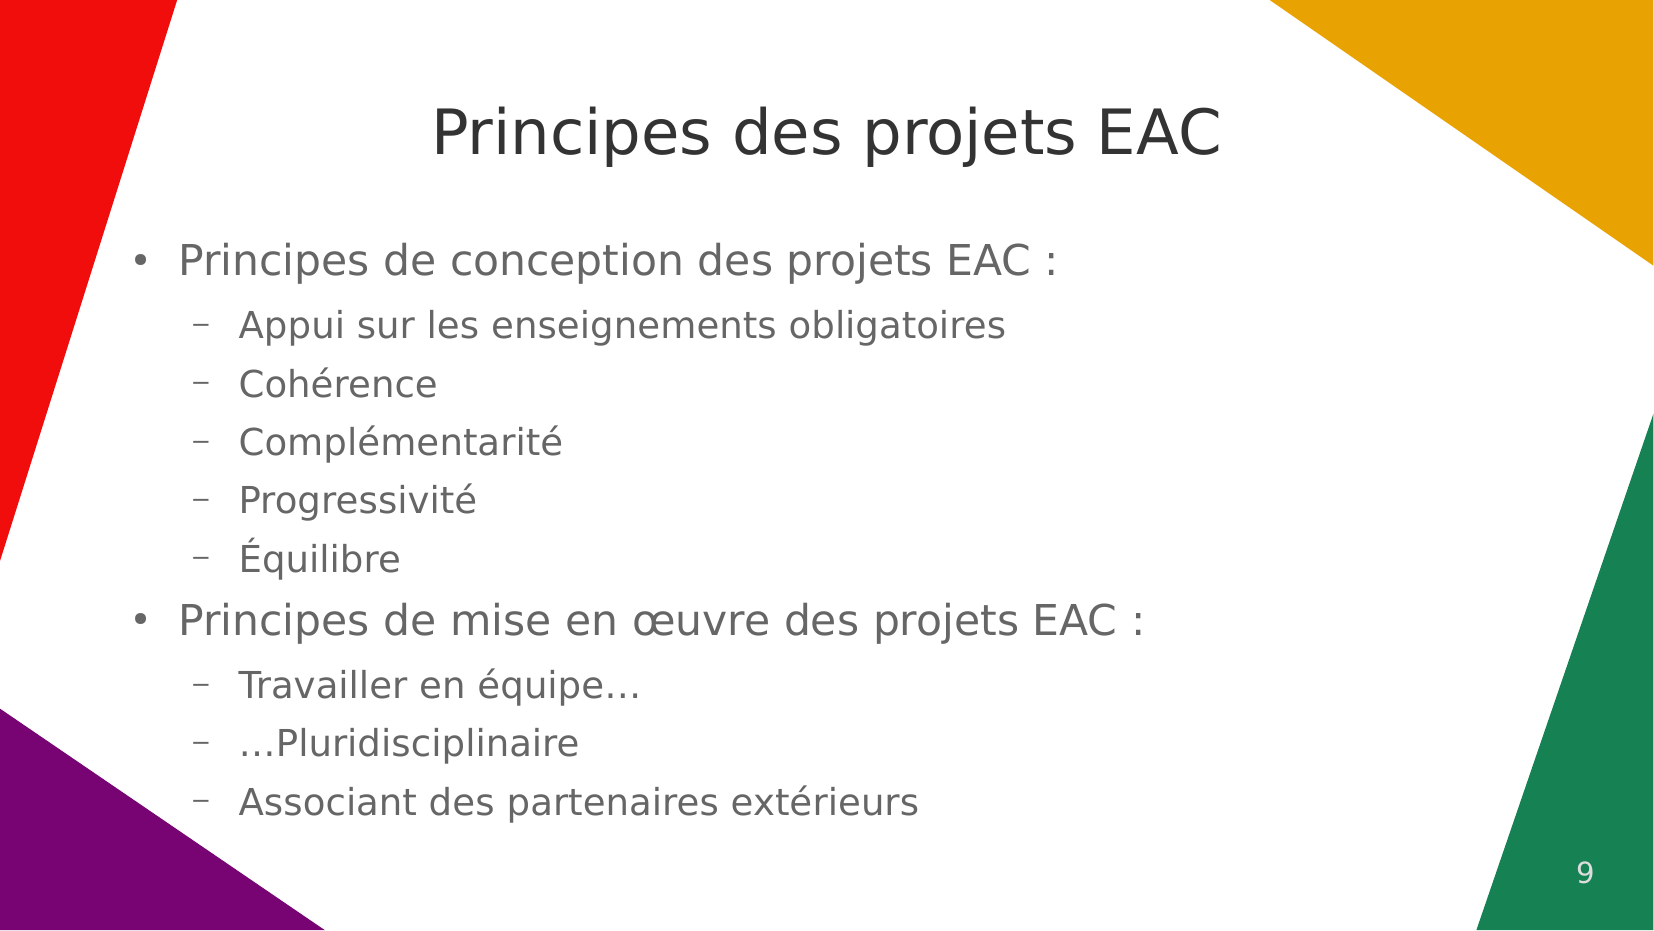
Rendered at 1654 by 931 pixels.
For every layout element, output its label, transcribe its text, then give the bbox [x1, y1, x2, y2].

list Principes de conception des projets EAC : Appui sur les enseignements obligatoires Cohérence Complémentarité Progressivité Équilibre Principes de mise en œuvre des projets EAC : Travailler en équipe… …Pluridisciplinaire Associant des partenaires extérieurs [118, 236, 1536, 827]
title Principes des projets EAC [118, 59, 1536, 207]
